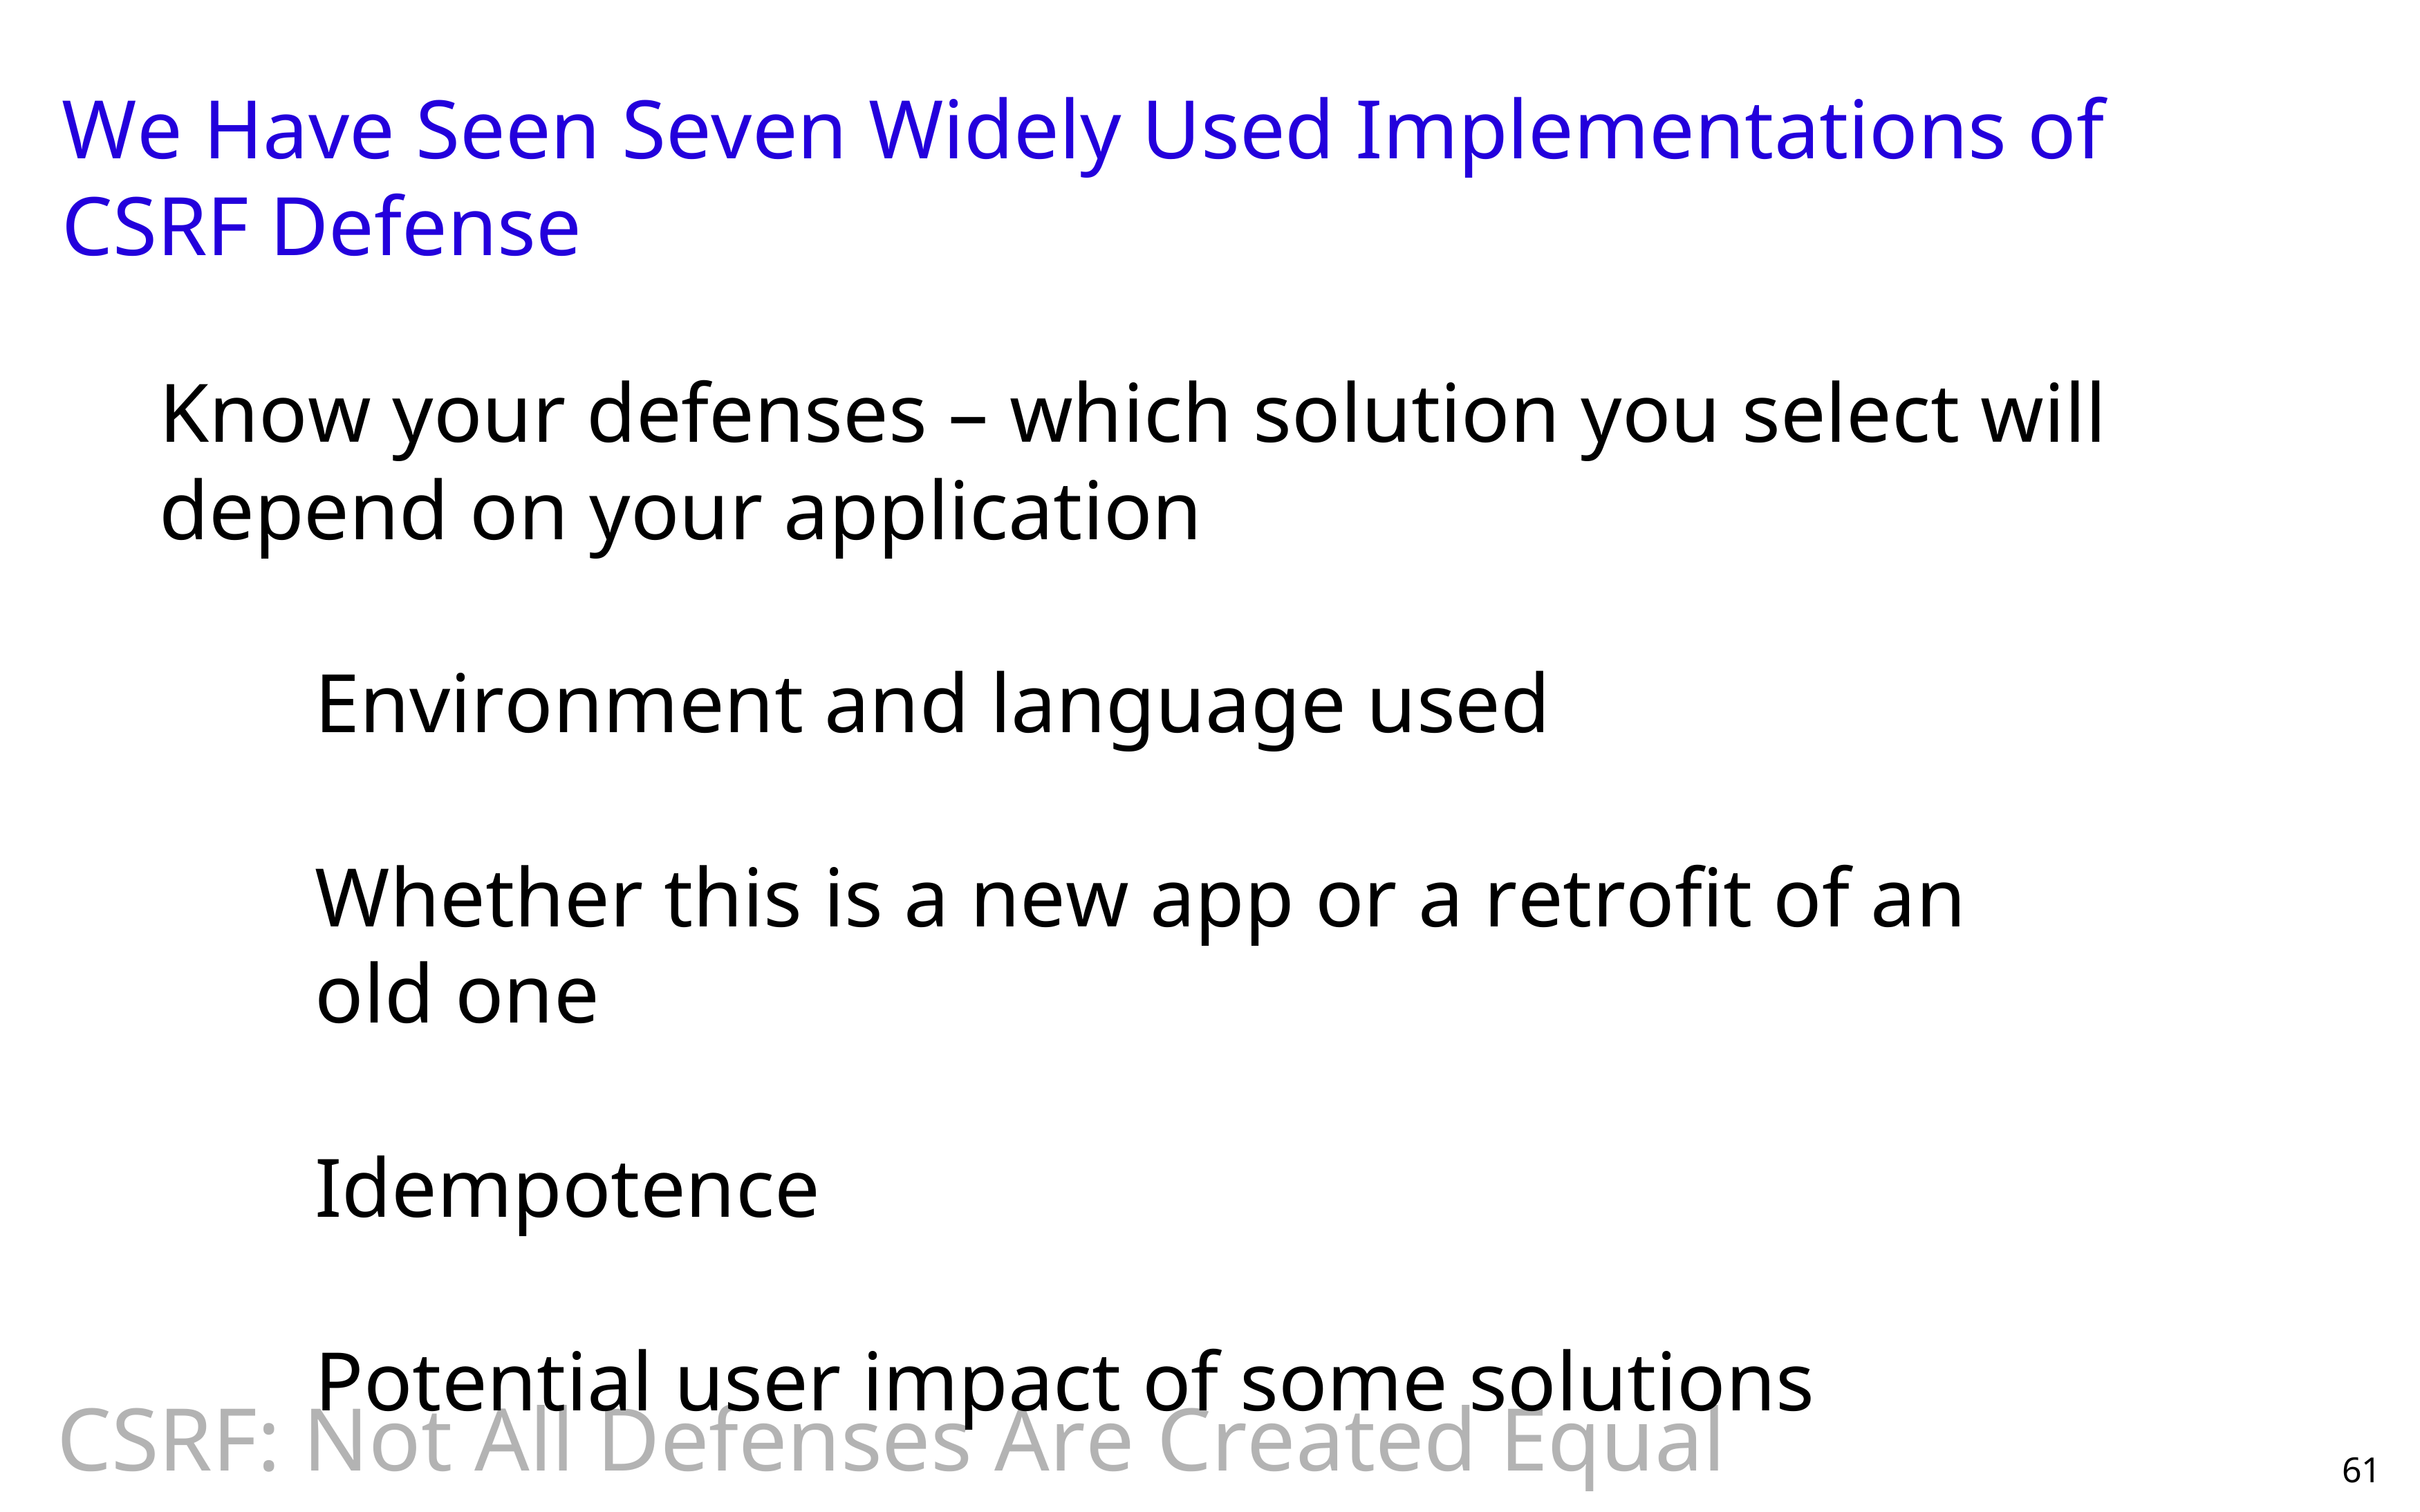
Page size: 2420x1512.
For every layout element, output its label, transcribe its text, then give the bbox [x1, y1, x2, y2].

text_box Environment and language used Whether this is a new app or a retrofit of an old one Idempotence Potential user impact of some solutions [301, 643, 2096, 1339]
text_box Know your defenses – which solution you select will depend on your application [145, 353, 2231, 565]
text_box We Have Seen Seven Widely Used Implementations of CSRF Defense [52, 73, 2293, 277]
text_box <number> [2334, 1443, 2390, 1497]
